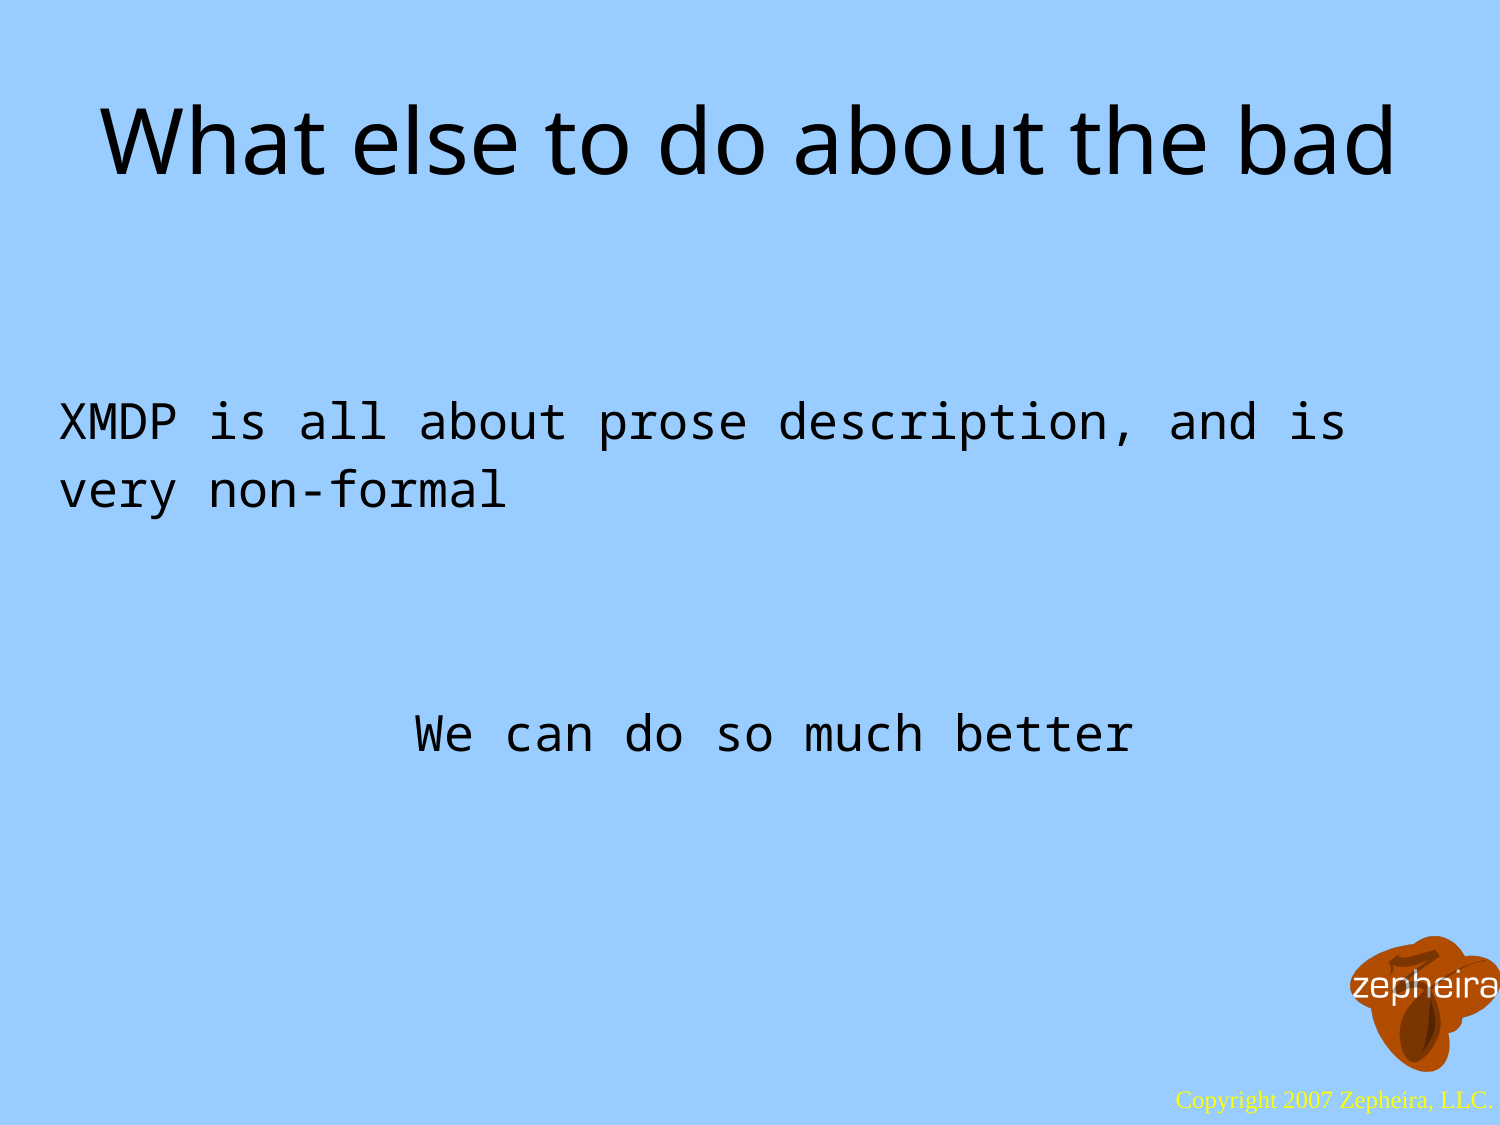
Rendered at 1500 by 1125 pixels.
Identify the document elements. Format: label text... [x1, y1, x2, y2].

list We can do so much better [414, 698, 1168, 829]
list XMDP is all about prose description, and is very non-formal [58, 385, 1467, 517]
title What else to do about the bad [75, 45, 1426, 233]
picture [1350, 936, 1500, 1072]
